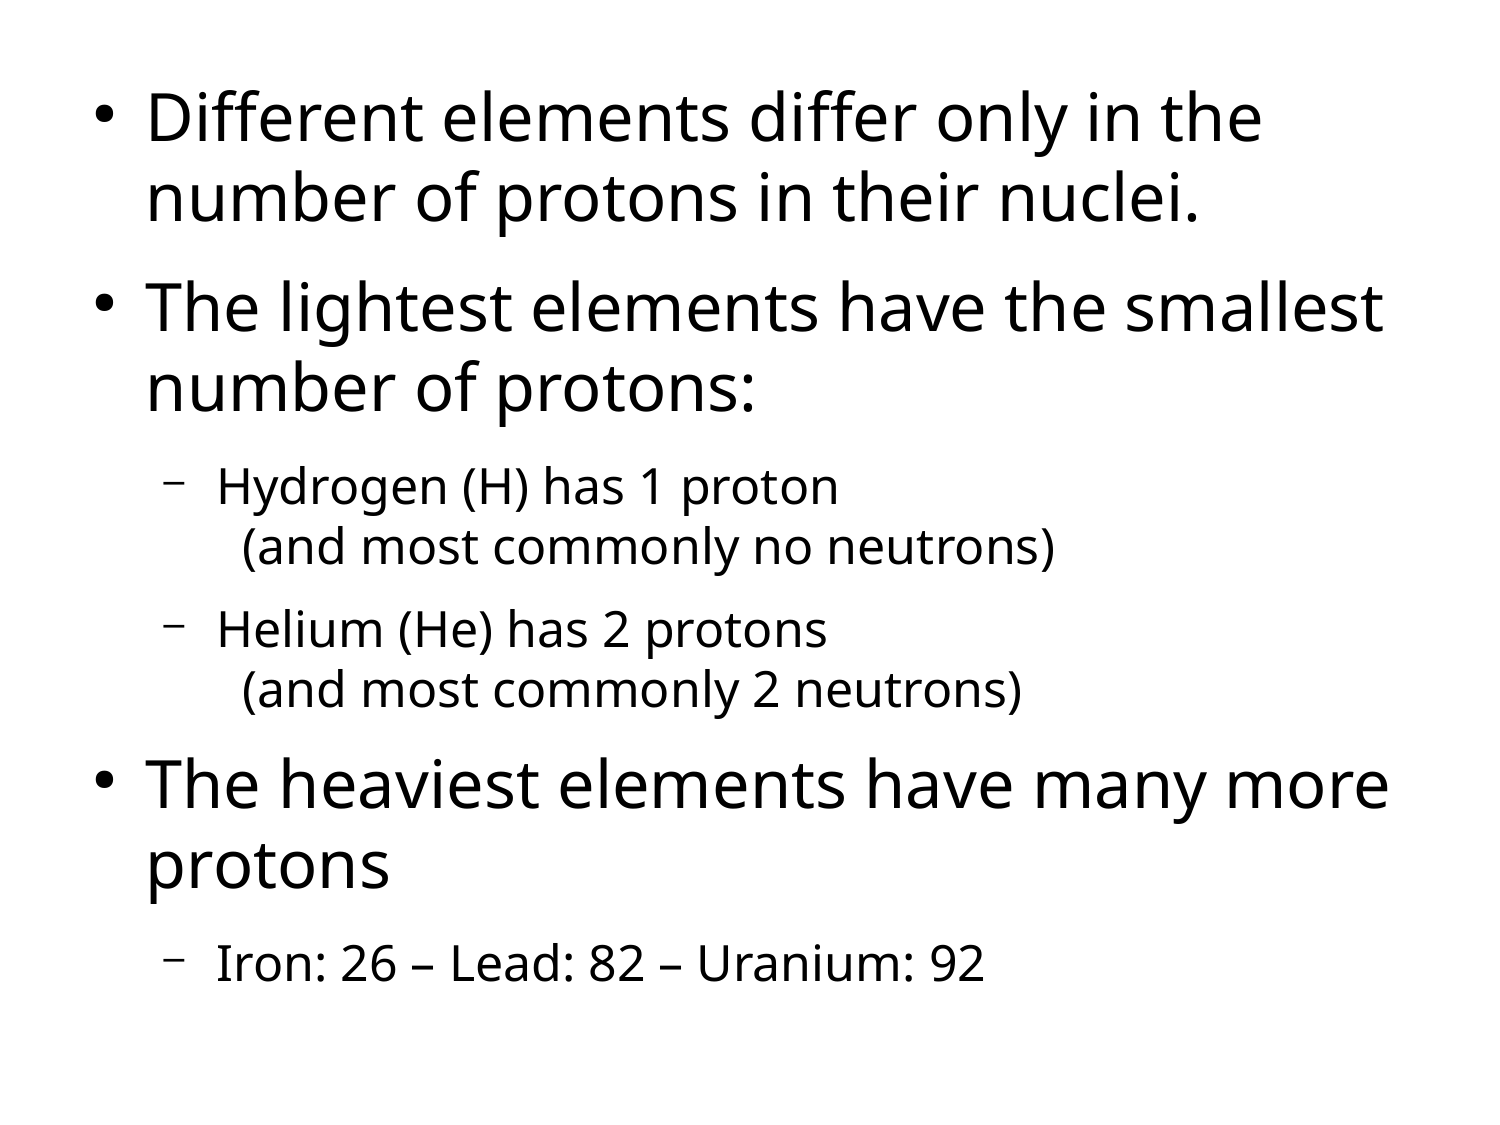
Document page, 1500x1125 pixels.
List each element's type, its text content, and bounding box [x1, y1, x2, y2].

list Different elements differ only in the number of protons in their nuclei. The lightest elements have the smallest number of protons: Hydrogen (H) has 1 proton (and most commonly no neutrons) Helium (He) has 2 protons (and most commonly 2 neutrons) The heaviest elements have many more protons Iron: 26 – Lead: 82 – Uranium: 92 [75, 75, 1441, 1051]
